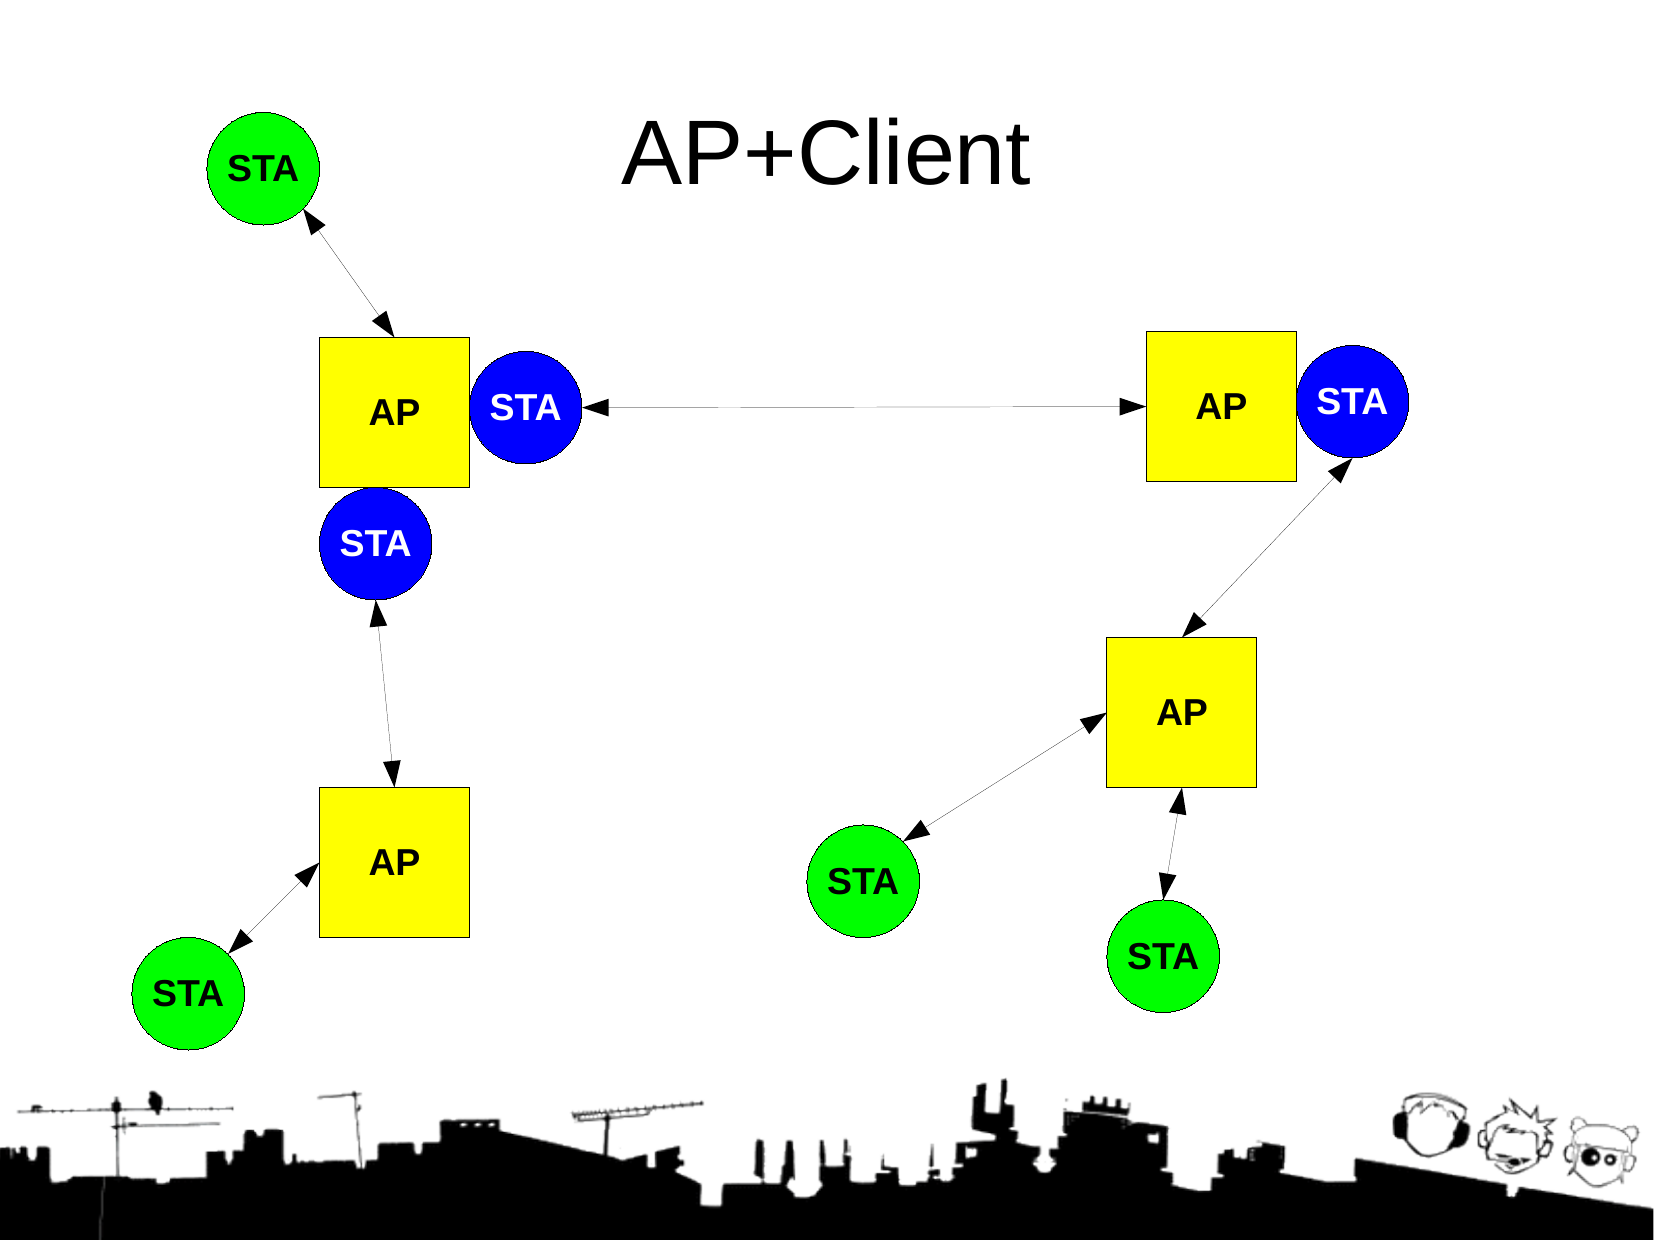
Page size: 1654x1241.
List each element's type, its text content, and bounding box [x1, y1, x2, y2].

text_box STA [1296, 345, 1409, 458]
title AP+Client [82, 56, 1571, 250]
text_box AP [319, 337, 470, 488]
text_box STA [469, 351, 582, 464]
text_box AP [1146, 331, 1297, 482]
text_box STA [806, 824, 920, 938]
text_box STA [319, 487, 432, 600]
text_box STA [1106, 899, 1220, 1013]
text_box STA [131, 937, 245, 1051]
text_box AP [319, 787, 470, 938]
text_box AP [1106, 637, 1257, 788]
picture [0, 1077, 1654, 1240]
text_box STA [206, 112, 320, 226]
